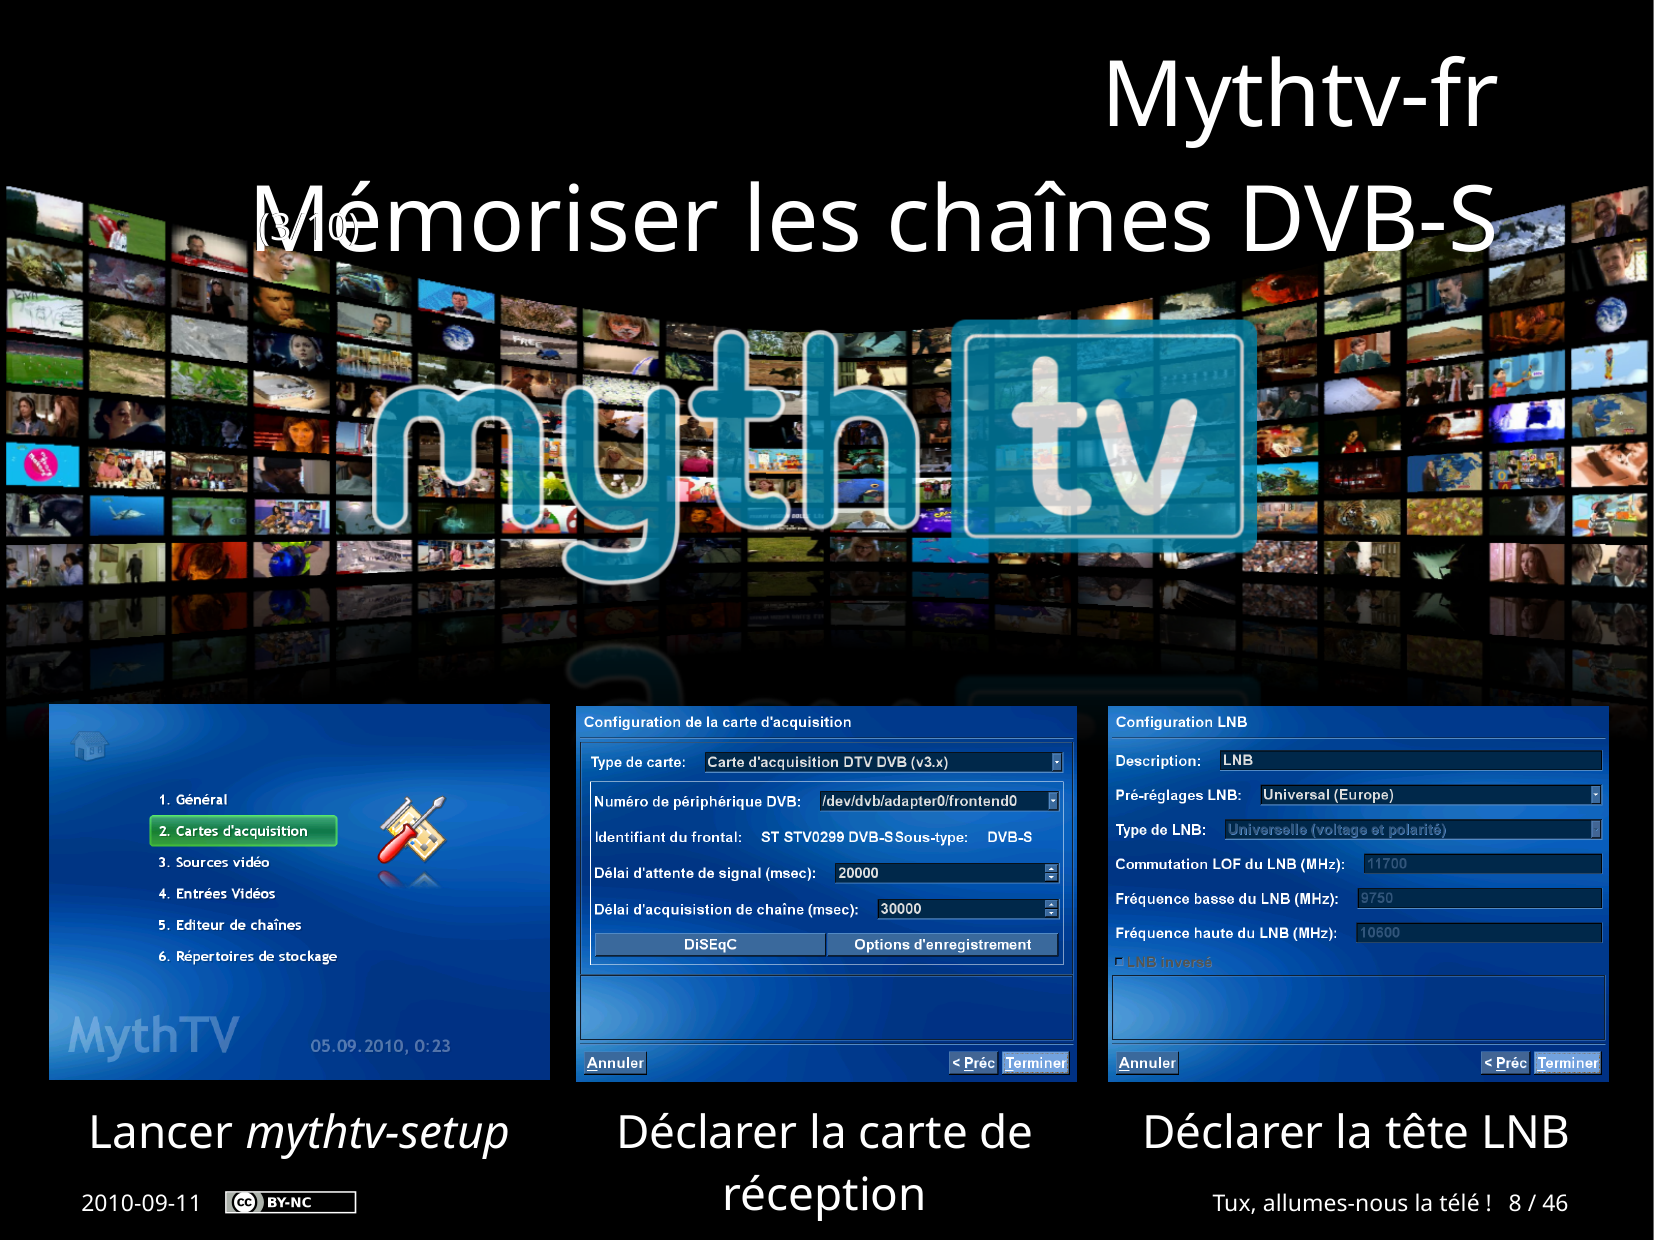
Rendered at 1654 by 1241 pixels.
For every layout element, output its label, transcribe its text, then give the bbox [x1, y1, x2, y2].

list Déclarer la carte de réception [562, 1099, 1088, 1205]
list Déclarer la tête LNB [1093, 1099, 1619, 1175]
picture [0, 0, 1654, 1240]
text_box (3/10) [244, 193, 395, 252]
list Lancer mythtv-setup [36, 1099, 562, 1175]
title Mythtv-fr Mémoriser les chaînes DVB-S [82, 47, 1501, 259]
